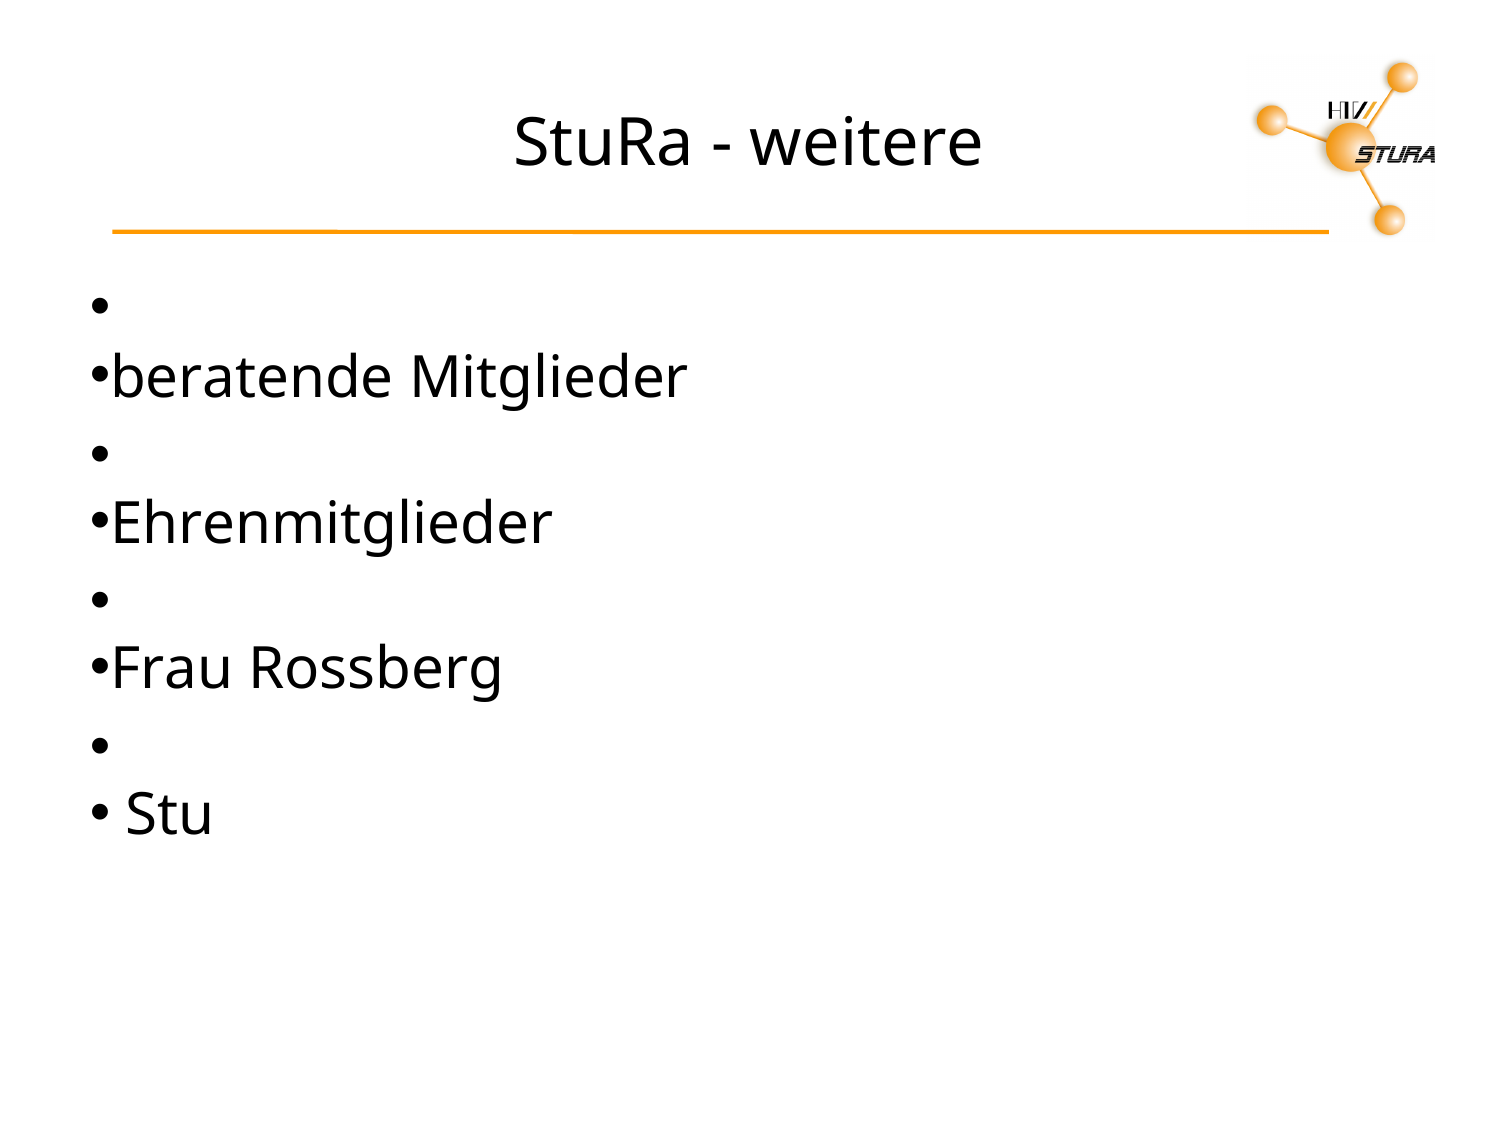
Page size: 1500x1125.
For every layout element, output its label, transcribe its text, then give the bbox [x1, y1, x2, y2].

title StuRa - weitere [74, 90, 1424, 187]
list beratende Mitglieder Ehrenmitglieder Frau Rossberg Stu [75, 262, 1426, 1063]
